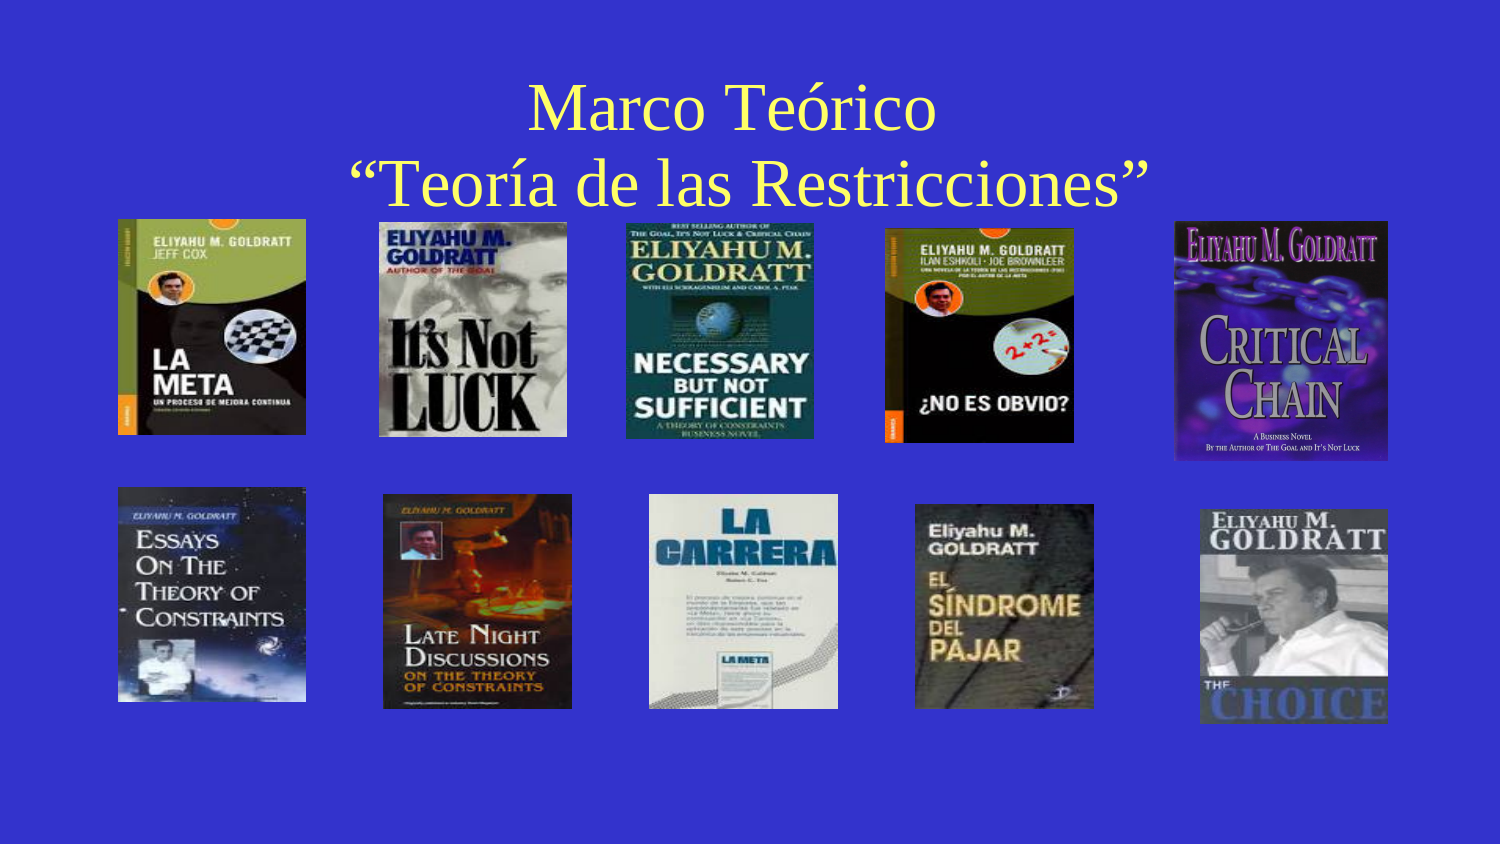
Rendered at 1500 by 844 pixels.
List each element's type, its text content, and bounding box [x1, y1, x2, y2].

picture [383, 494, 572, 709]
picture [379, 222, 567, 437]
picture [1174, 221, 1388, 461]
picture [118, 487, 306, 702]
title Marco Teórico “Teoría de las Restricciones” [112, 57, 1388, 234]
picture [118, 219, 306, 435]
picture [649, 494, 838, 709]
picture [626, 223, 814, 439]
picture [915, 504, 1094, 709]
picture [1200, 509, 1388, 724]
picture [885, 228, 1074, 443]
